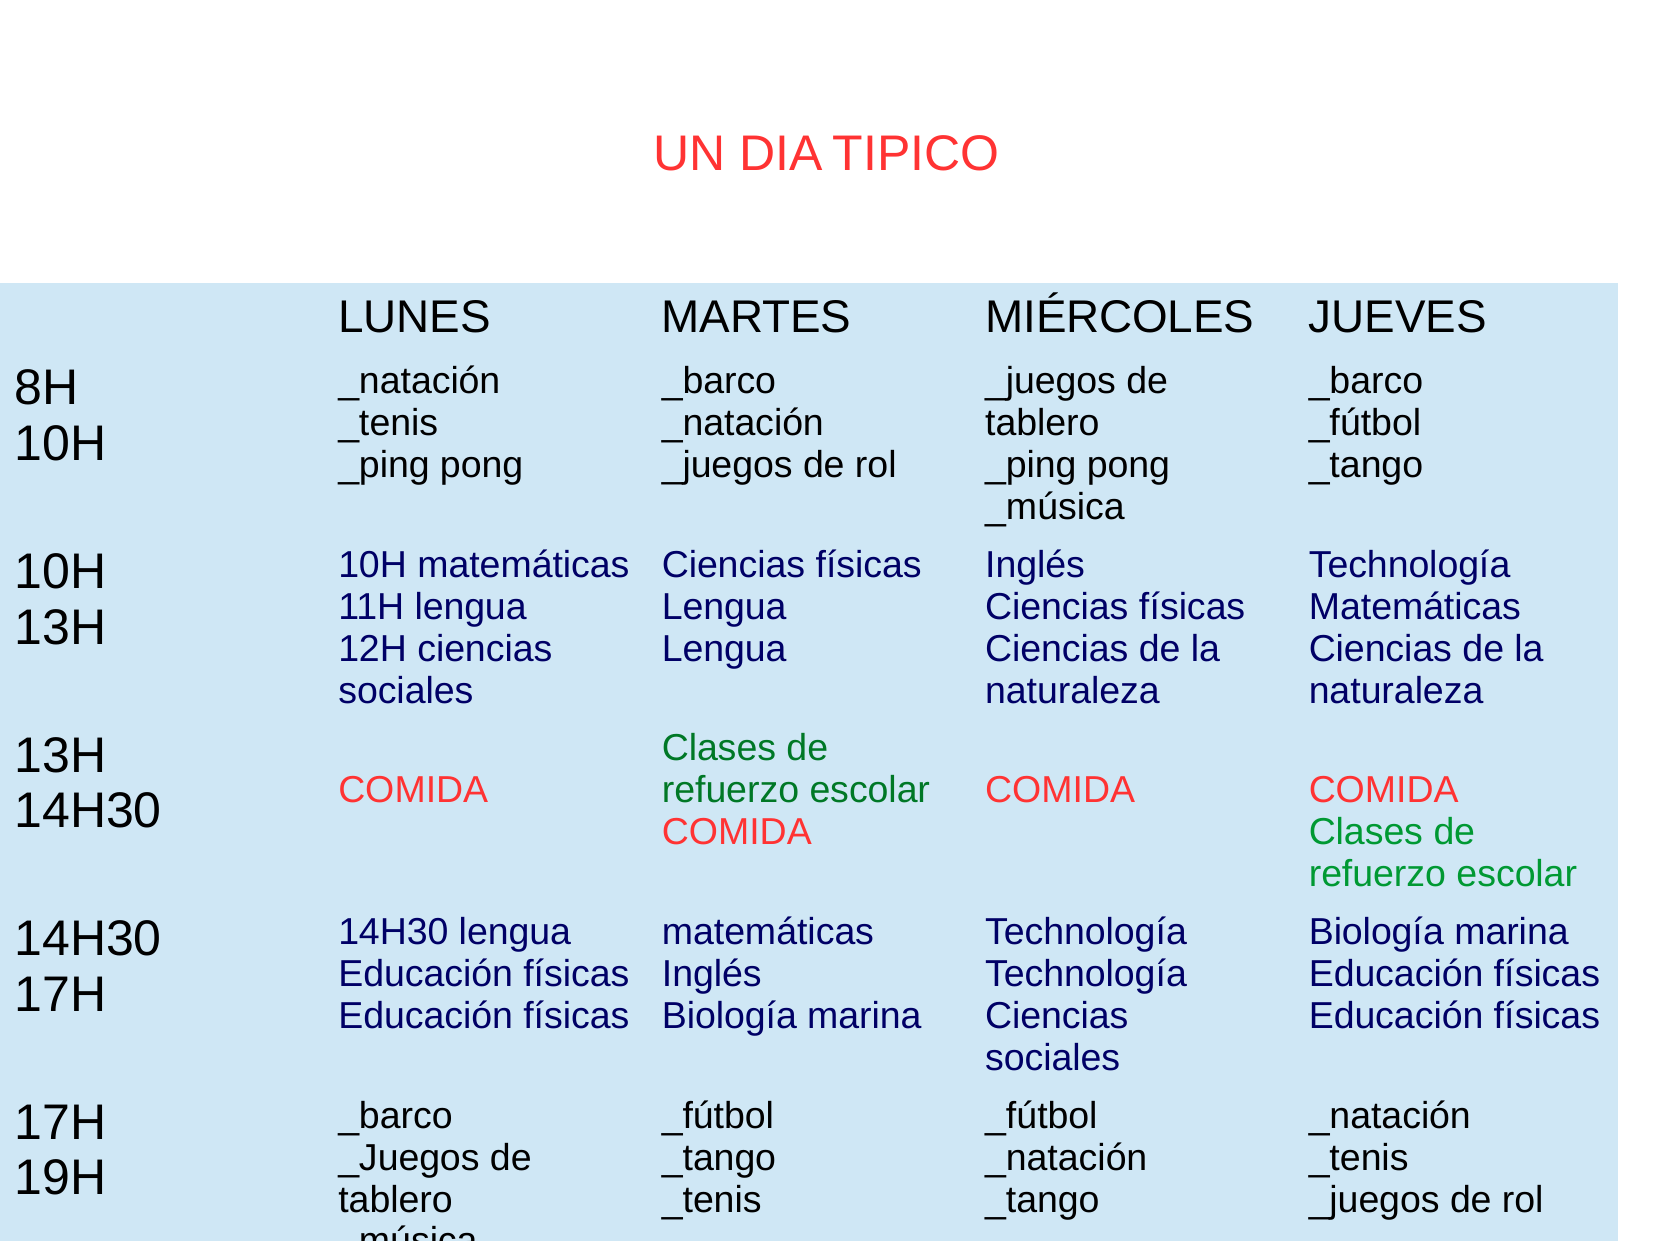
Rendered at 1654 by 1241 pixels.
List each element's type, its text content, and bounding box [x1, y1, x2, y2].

title UN DIA TIPICO [82, 49, 1571, 257]
table_cell COMIDA [971, 719, 1294, 903]
table_cell 14H30 lengua Educación físicas Educación físicas [324, 903, 647, 1087]
table_header MARTES [647, 283, 971, 352]
table_cell _fútbol _natación _tango [971, 1087, 1294, 1241]
table_cell Technología Technología Ciencias sociales [971, 903, 1294, 1087]
table_cell 8H 10H [0, 352, 324, 536]
table_cell Technología Matemáticas Ciencias de la naturaleza [1294, 536, 1618, 719]
table_cell matemáticas Inglés Biología marina [647, 903, 971, 1087]
table_cell Inglés Ciencias físicas Ciencias de la naturaleza [971, 536, 1294, 719]
table_cell Biología marina Educación físicas Educación físicas [1294, 903, 1618, 1087]
table_cell _natación _tenis _ping pong [324, 352, 647, 536]
table_cell _barco _fútbol _tango [1294, 352, 1618, 536]
table_header MIÉRCOLES [971, 283, 1294, 352]
table_cell COMIDA [324, 719, 647, 903]
table_cell _juegos de tablero _ping pong _música [971, 352, 1294, 536]
table_header JUEVES [1294, 283, 1618, 352]
table_cell 17H 19H [0, 1087, 324, 1241]
table_cell 14H30 17H [0, 903, 324, 1087]
table_cell 10H 13H [0, 536, 324, 719]
table_header LUNES [324, 283, 647, 352]
table_cell COMIDA Clases de refuerzo escolar [1294, 719, 1618, 903]
table_cell _barco _natación _juegos de rol [647, 352, 971, 536]
table_cell _natación _tenis _juegos de rol [1294, 1087, 1618, 1241]
table_header [0, 283, 324, 352]
table_cell Clases de refuerzo escolar COMIDA [647, 719, 971, 903]
table_cell 10H matemáticas 11H lengua 12H ciencias sociales [324, 536, 647, 719]
table_cell 13H 14H30 [0, 719, 324, 903]
table_cell _fútbol _tango _tenis [647, 1087, 971, 1241]
table_cell _barco _Juegos de tablero _música [324, 1087, 647, 1241]
table_cell Ciencias físicas Lengua Lengua [647, 536, 971, 719]
